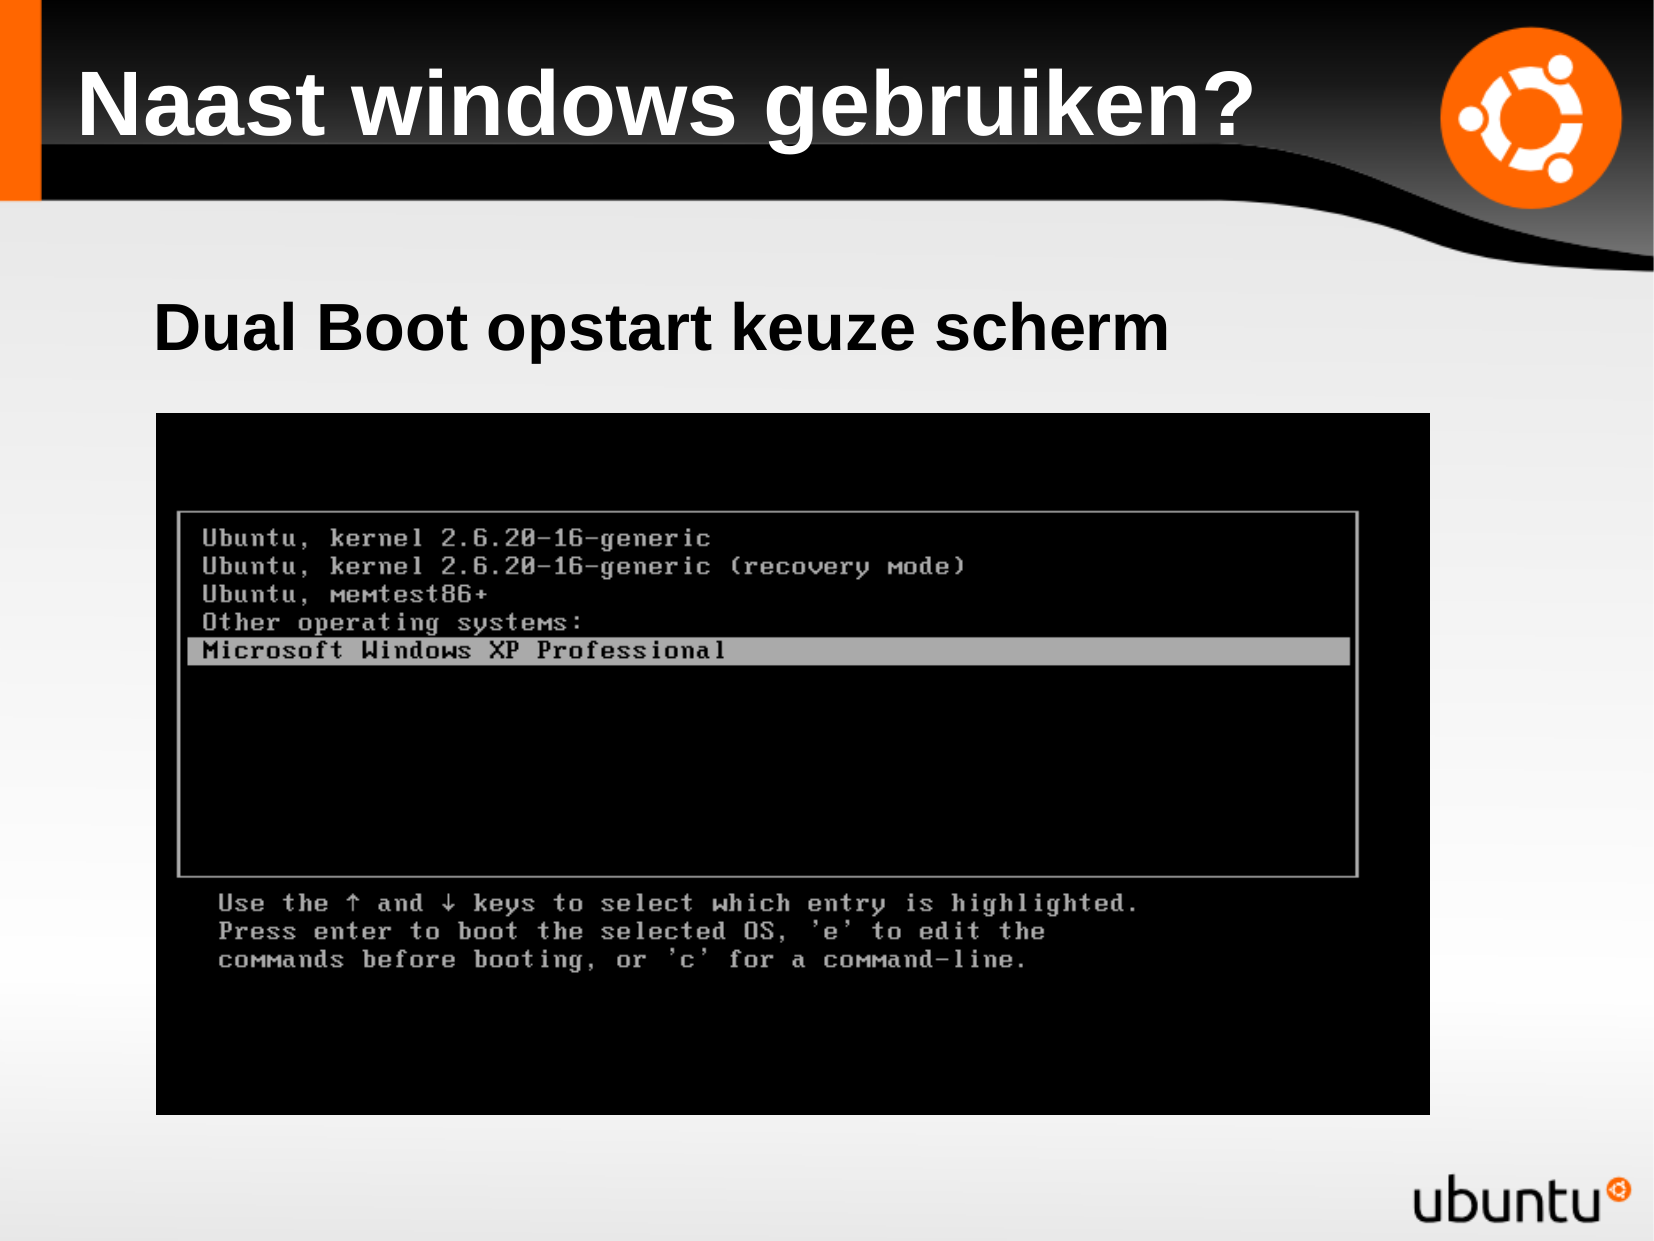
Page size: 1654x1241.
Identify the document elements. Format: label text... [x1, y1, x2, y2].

list Dual Boot opstart keuze scherm [82, 290, 1571, 1094]
title Naast windows gebruiken? [76, 7, 1565, 200]
picture [0, 0, 1654, 1241]
